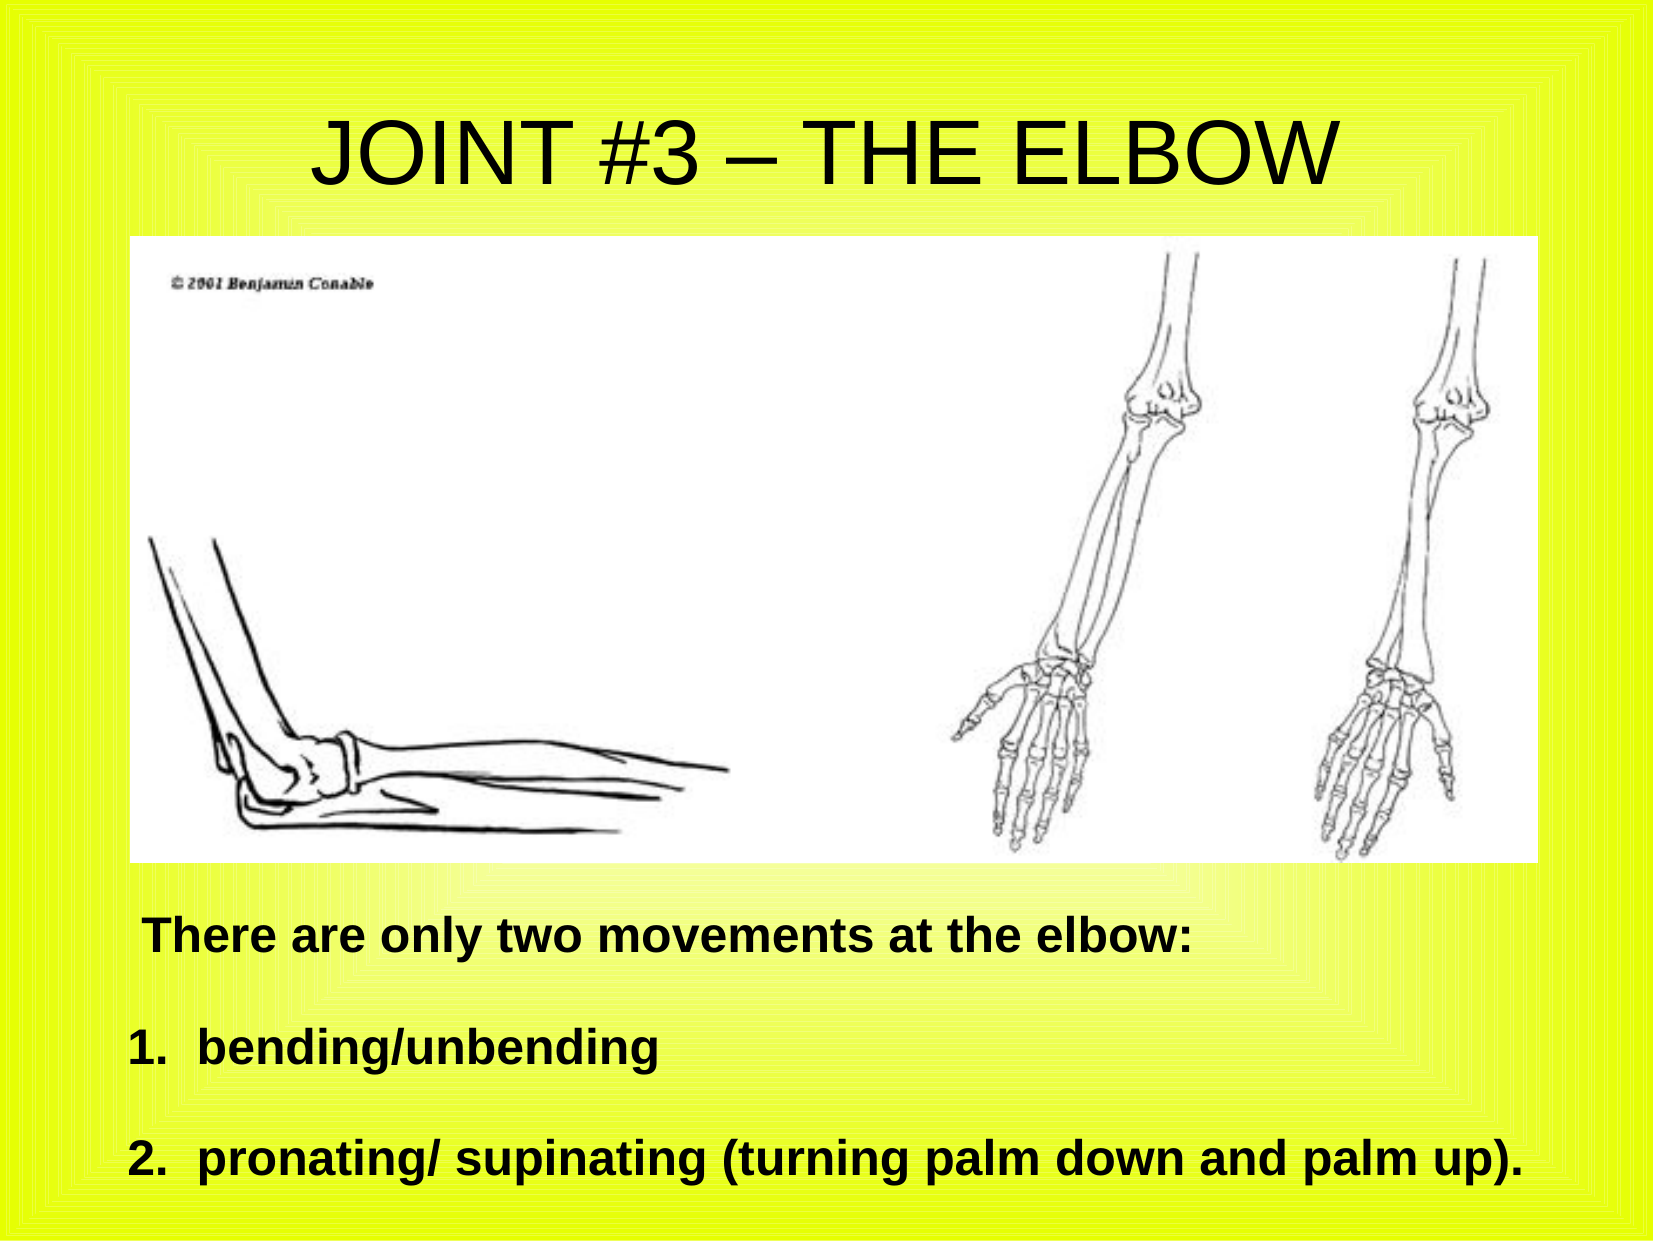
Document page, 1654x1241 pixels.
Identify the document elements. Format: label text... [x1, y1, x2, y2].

picture [130, 236, 1538, 863]
text_box There are only two movements at the elbow: 1. bending/unbending 2. pronating/ supinating (turning palm down and palm up). [112, 900, 1576, 1200]
title JOINT #3 – THE ELBOW [82, 49, 1571, 257]
